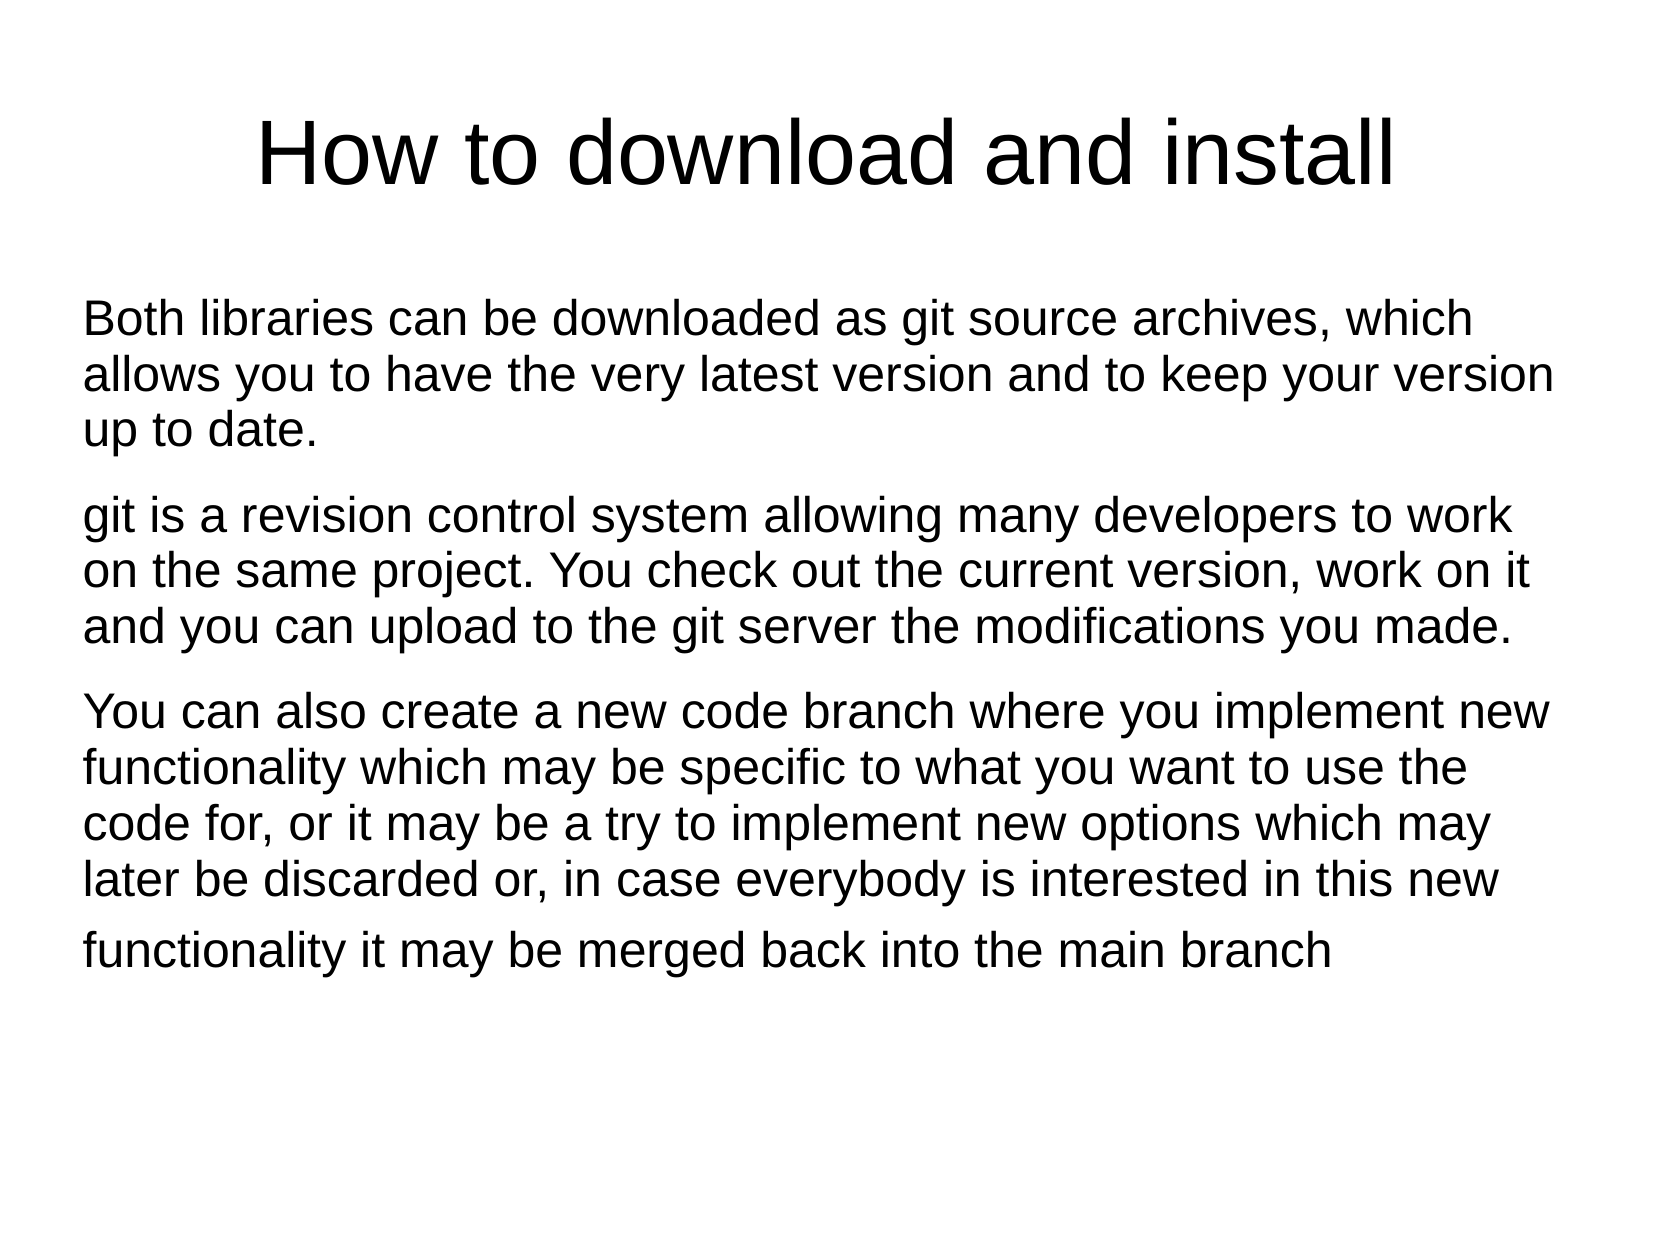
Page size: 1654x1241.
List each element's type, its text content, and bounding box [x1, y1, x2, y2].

list Both libraries can be downloaded as git source archives, which allows you to have the very latest version and to keep your version up to date. git is a revision control system allowing many developers to work on the same project. You check out the current version, work on it and you can upload to the git server the modifications you made. You can also create a new code branch where you implement new functionality which may be specific to what you want to use the code for, or it may be a try to implement new options which may later be discarded or, in case everybody is interested in this new functionality it may be merged back into the main branch [82, 290, 1571, 1010]
title How to download and install [82, 49, 1571, 257]
